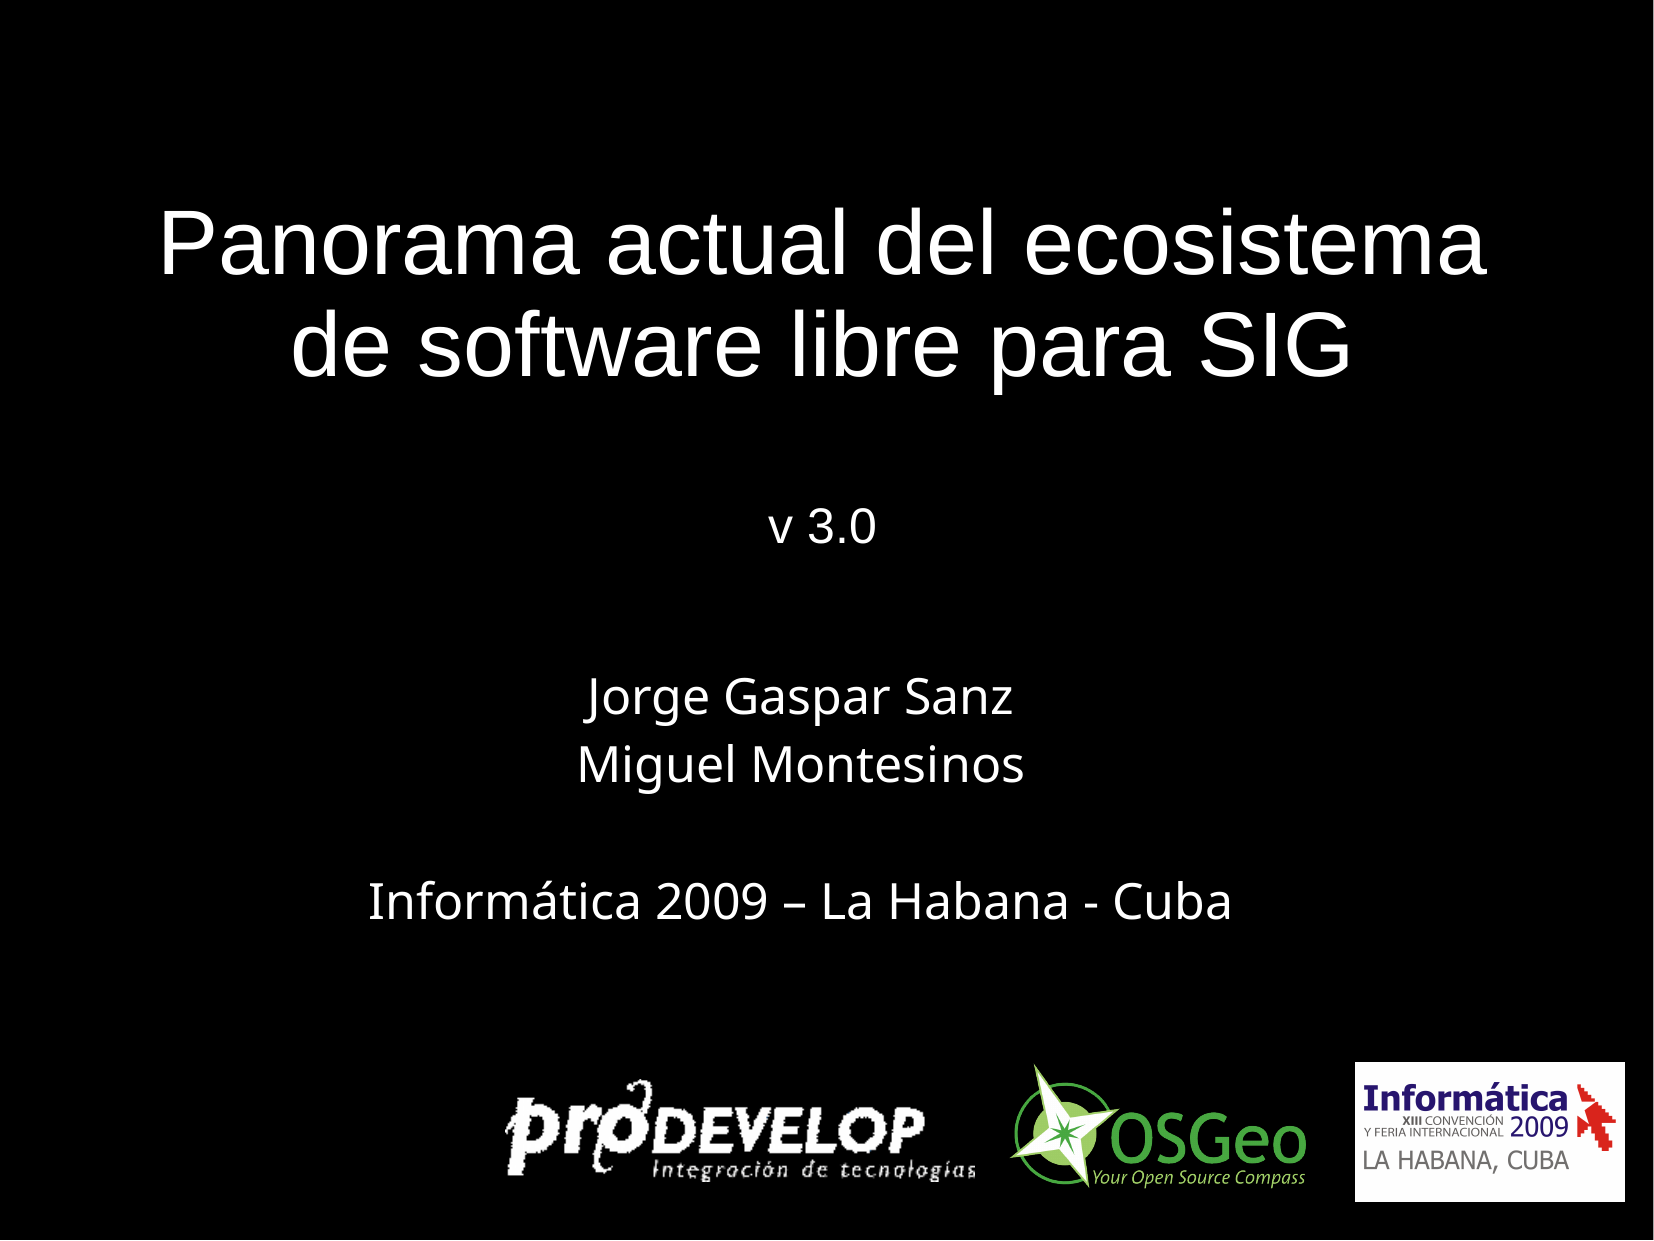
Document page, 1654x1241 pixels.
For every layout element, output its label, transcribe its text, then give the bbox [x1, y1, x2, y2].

picture [1009, 1063, 1306, 1189]
text_box Jorge Gaspar Sanz Miguel Montesinos Informática 2009 – La Habana - Cuba [58, 664, 1543, 931]
picture [1355, 1062, 1625, 1202]
picture [505, 1079, 975, 1182]
title Panorama actual del ecosistema de software libre para SIG v 3.0 [81, 107, 1566, 639]
